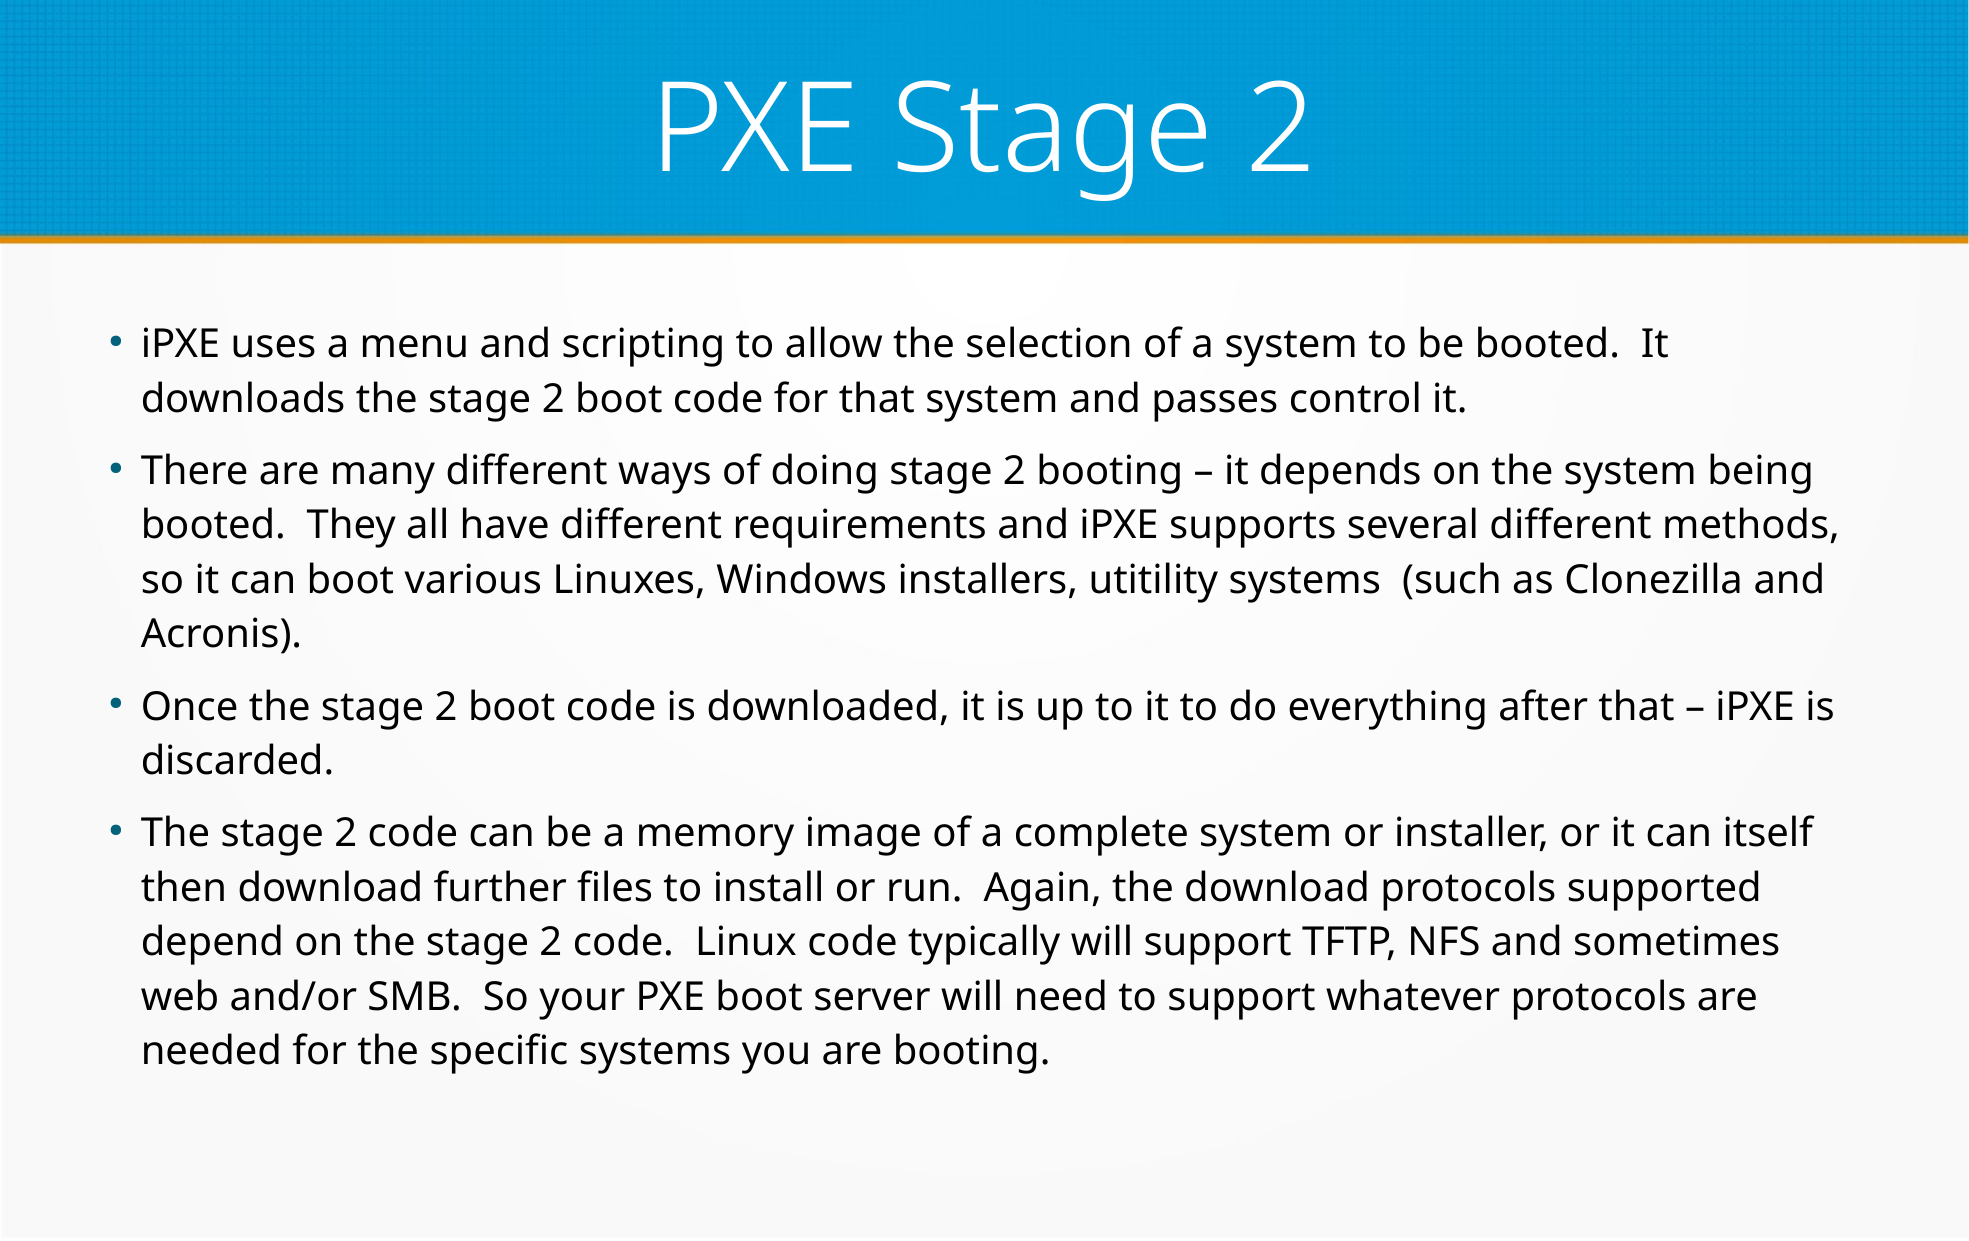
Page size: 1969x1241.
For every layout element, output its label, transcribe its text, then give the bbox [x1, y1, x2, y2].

title PXE Stage 2 [98, 19, 1870, 227]
list iPXE uses a menu and scripting to allow the selection of a system to be booted. It downloads the stage 2 boot code for that system and passes control it. There are many different ways of doing stage 2 booting – it depends on the system being booted. They all have different requirements and iPXE supports several different methods, so it can boot various Linuxes, Windows installers, utitility systems (such as Clonezilla and Acronis). Once the stage 2 boot code is downloaded, it is up to it to do everything after that – iPXE is discarded. The stage 2 code can be a memory image of a complete system or installer, or it can itself then download further files to install or run. Again, the download protocols supported depend on the stage 2 code. Linux code typically will support TFTP, NFS and sometimes web and/or SMB. So your PXE boot server will need to support whatever protocols are needed for the specific systems you are booting. [98, 315, 1861, 1081]
picture [0, 233, 1969, 1241]
